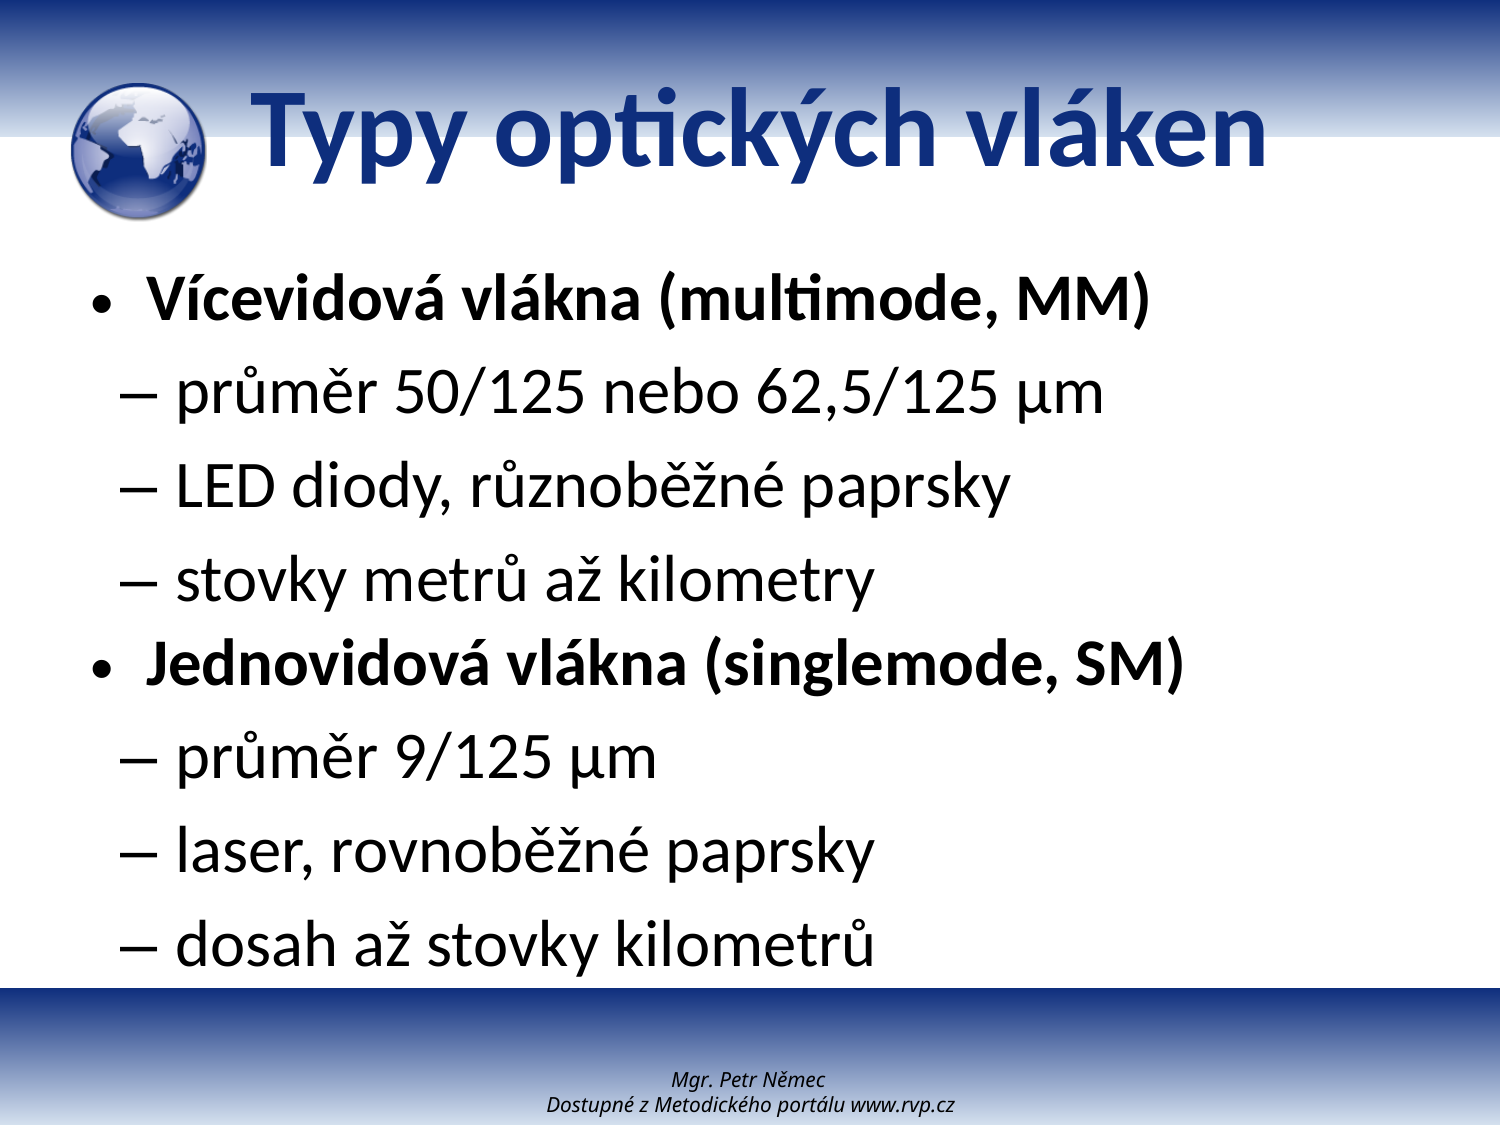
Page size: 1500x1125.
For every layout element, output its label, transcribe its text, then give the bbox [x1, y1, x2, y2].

title Typy optických vláken [235, 45, 1426, 233]
list Vícevidová vlákna (multimode, MM) – průměr 50/125 nebo 62,5/125 μm – LED diody, různoběžné paprsky – stovky metrů až kilometry Jednovidová vlákna (singlemode, SM) – průměr 9/125 μm – laser, rovnoběžné paprsky – dosah až stovky kilometrů [75, 262, 1426, 1125]
picture [69, 83, 207, 222]
